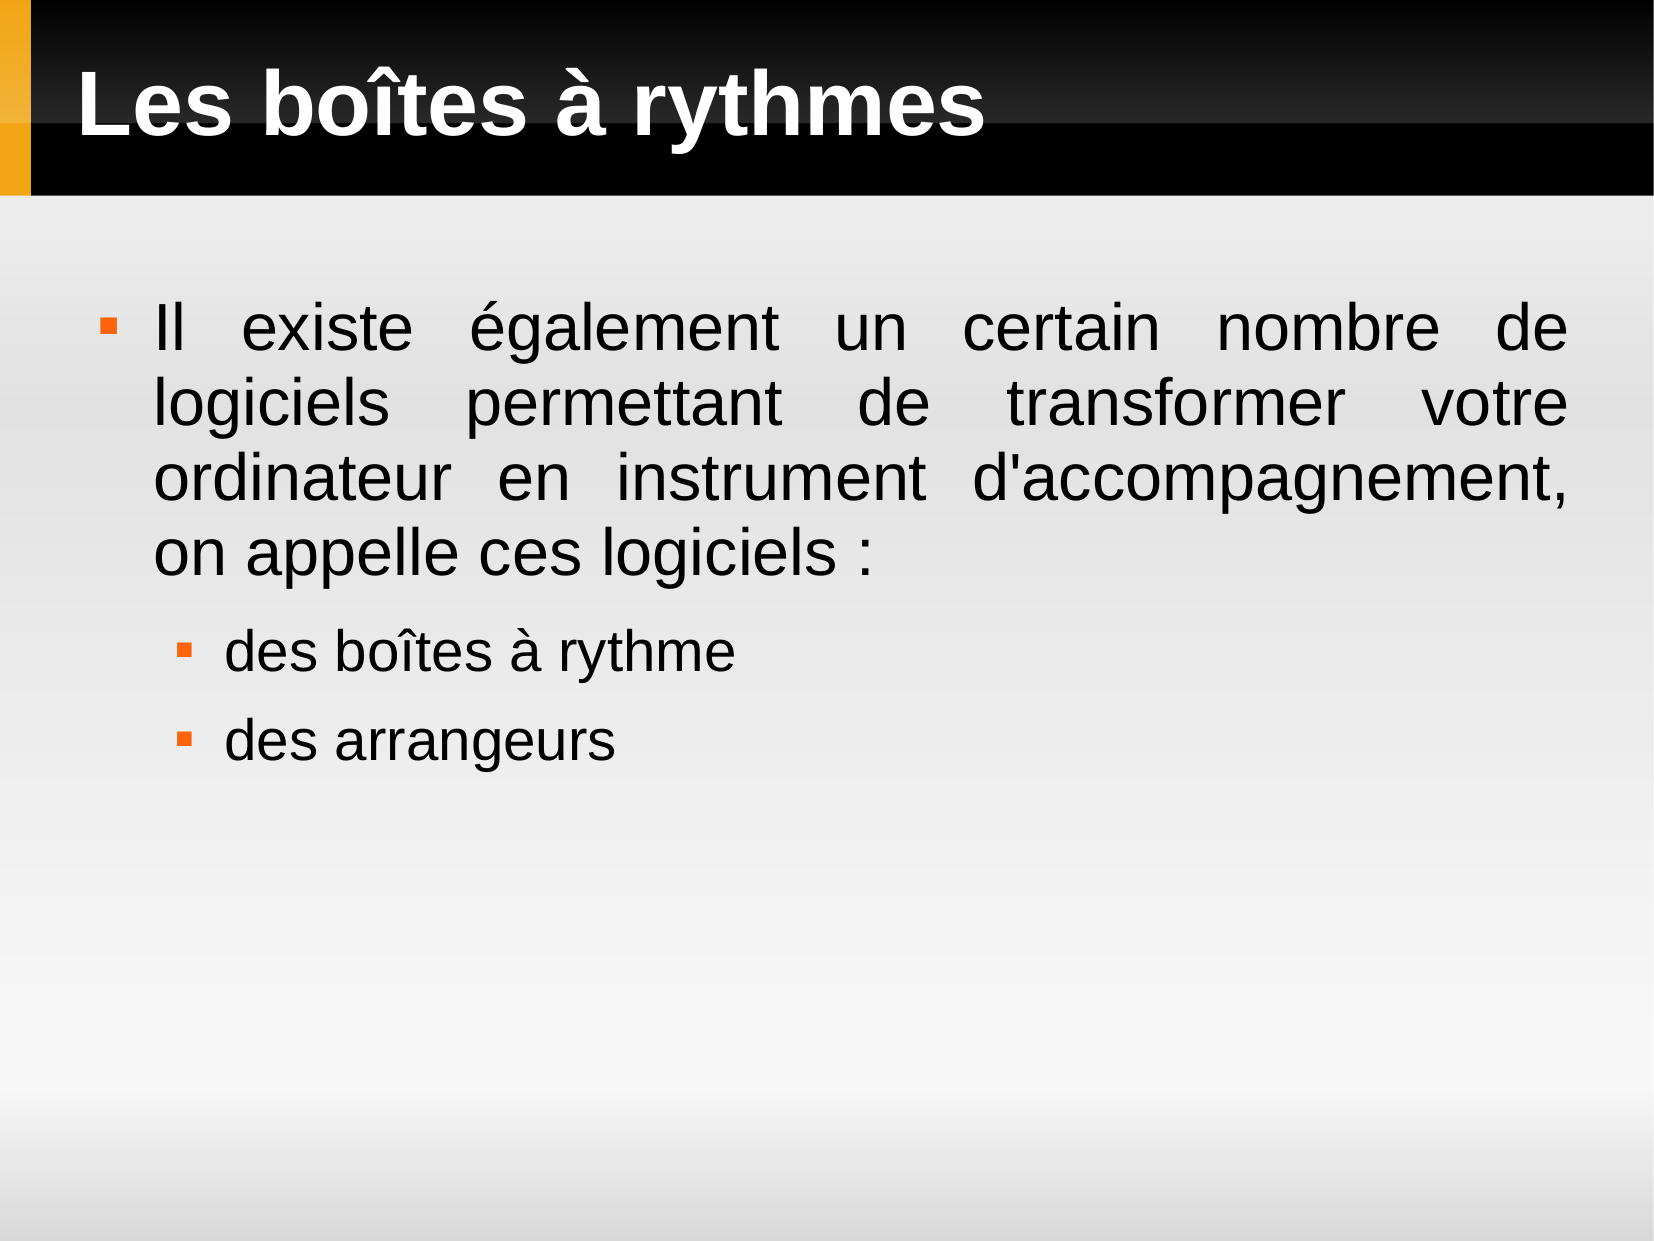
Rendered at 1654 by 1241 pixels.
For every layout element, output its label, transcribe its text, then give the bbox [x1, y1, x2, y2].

list Il existe également un certain nombre de logiciels permettant de transformer votre ordinateur en instrument d'accompagnement, on appelle ces logiciels : des boîtes à rythme des arrangeurs [82, 290, 1571, 1109]
picture [0, 0, 1654, 1241]
title Les boîtes à rythmes [76, 0, 1565, 208]
